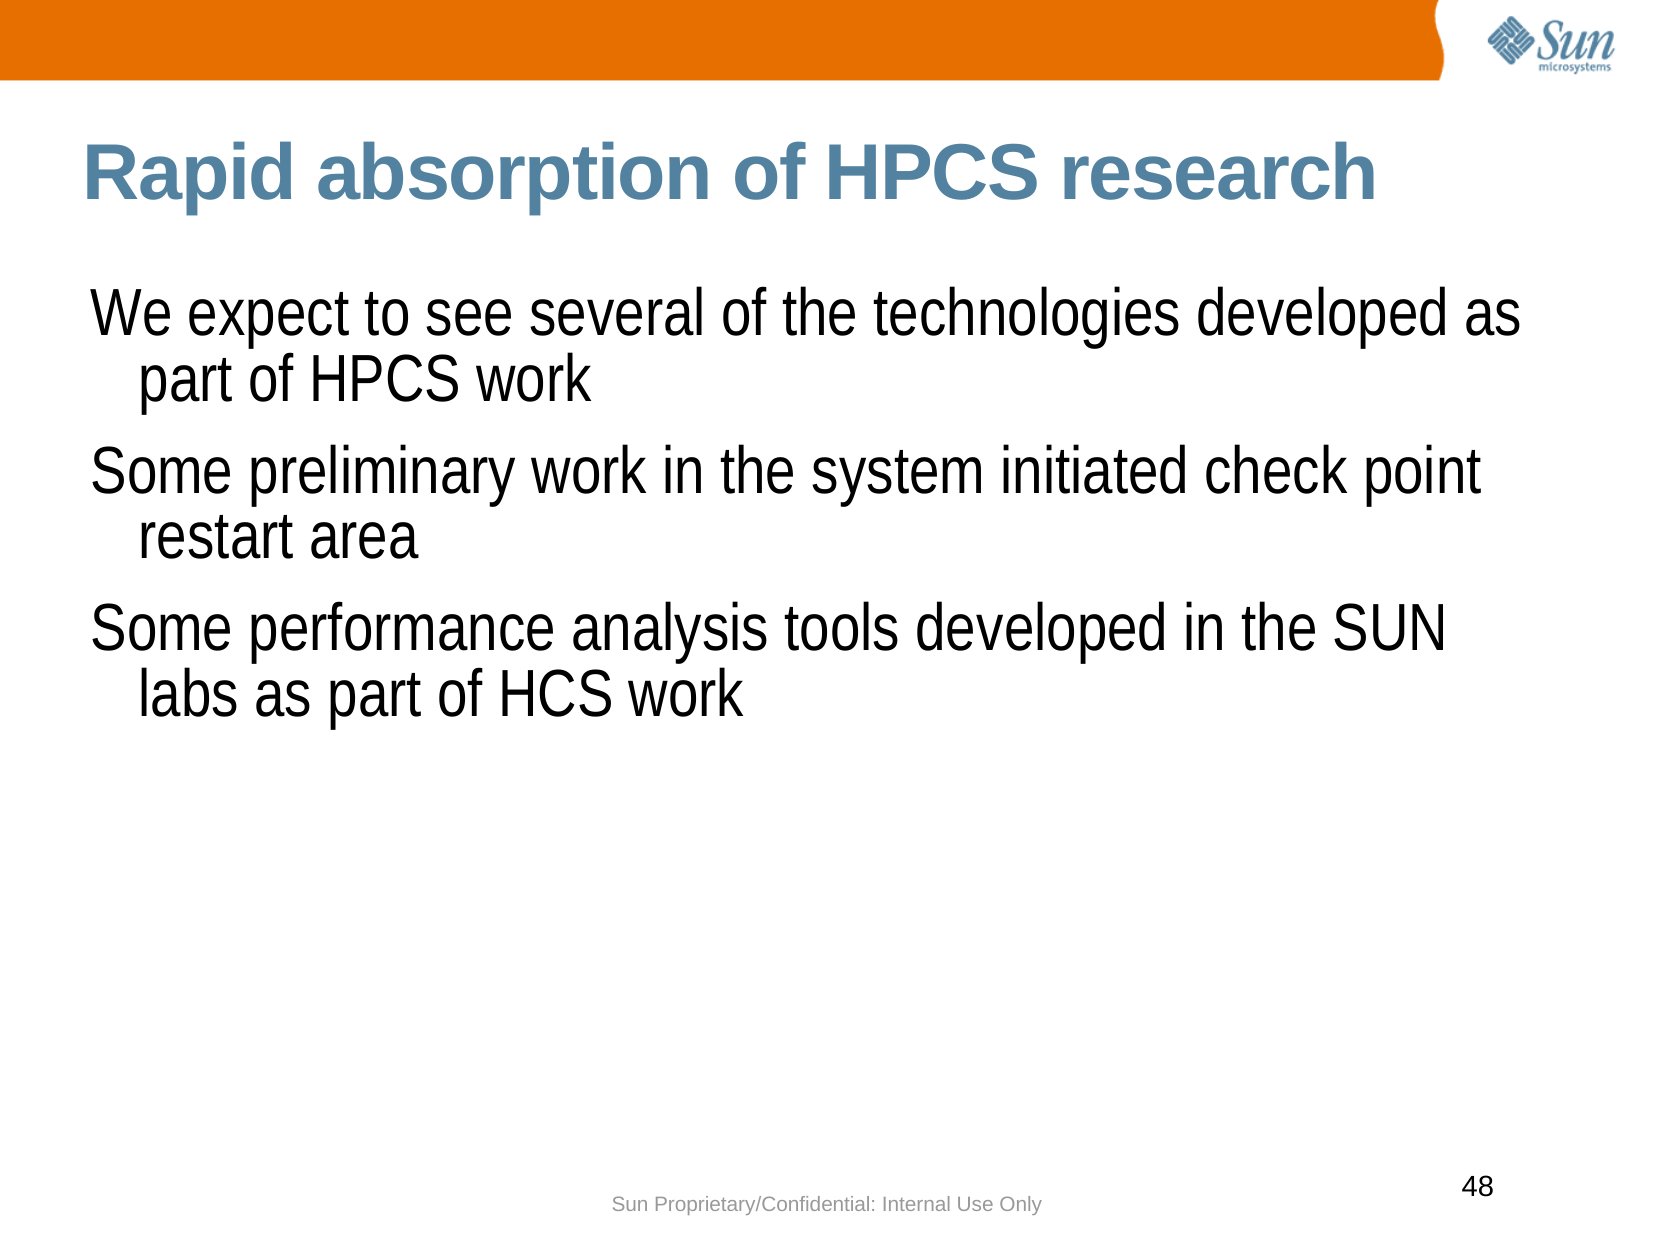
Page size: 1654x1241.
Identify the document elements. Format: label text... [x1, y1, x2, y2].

title Rapid absorption of HPCS research [82, 135, 1585, 251]
list We expect to see several of the technologies developed as part of HPCS work Some preliminary work in the system initiated check point restart area Some performance analysis tools developed in the SUN labs as part of HCS work [71, 283, 1545, 1121]
picture [0, 0, 1654, 83]
